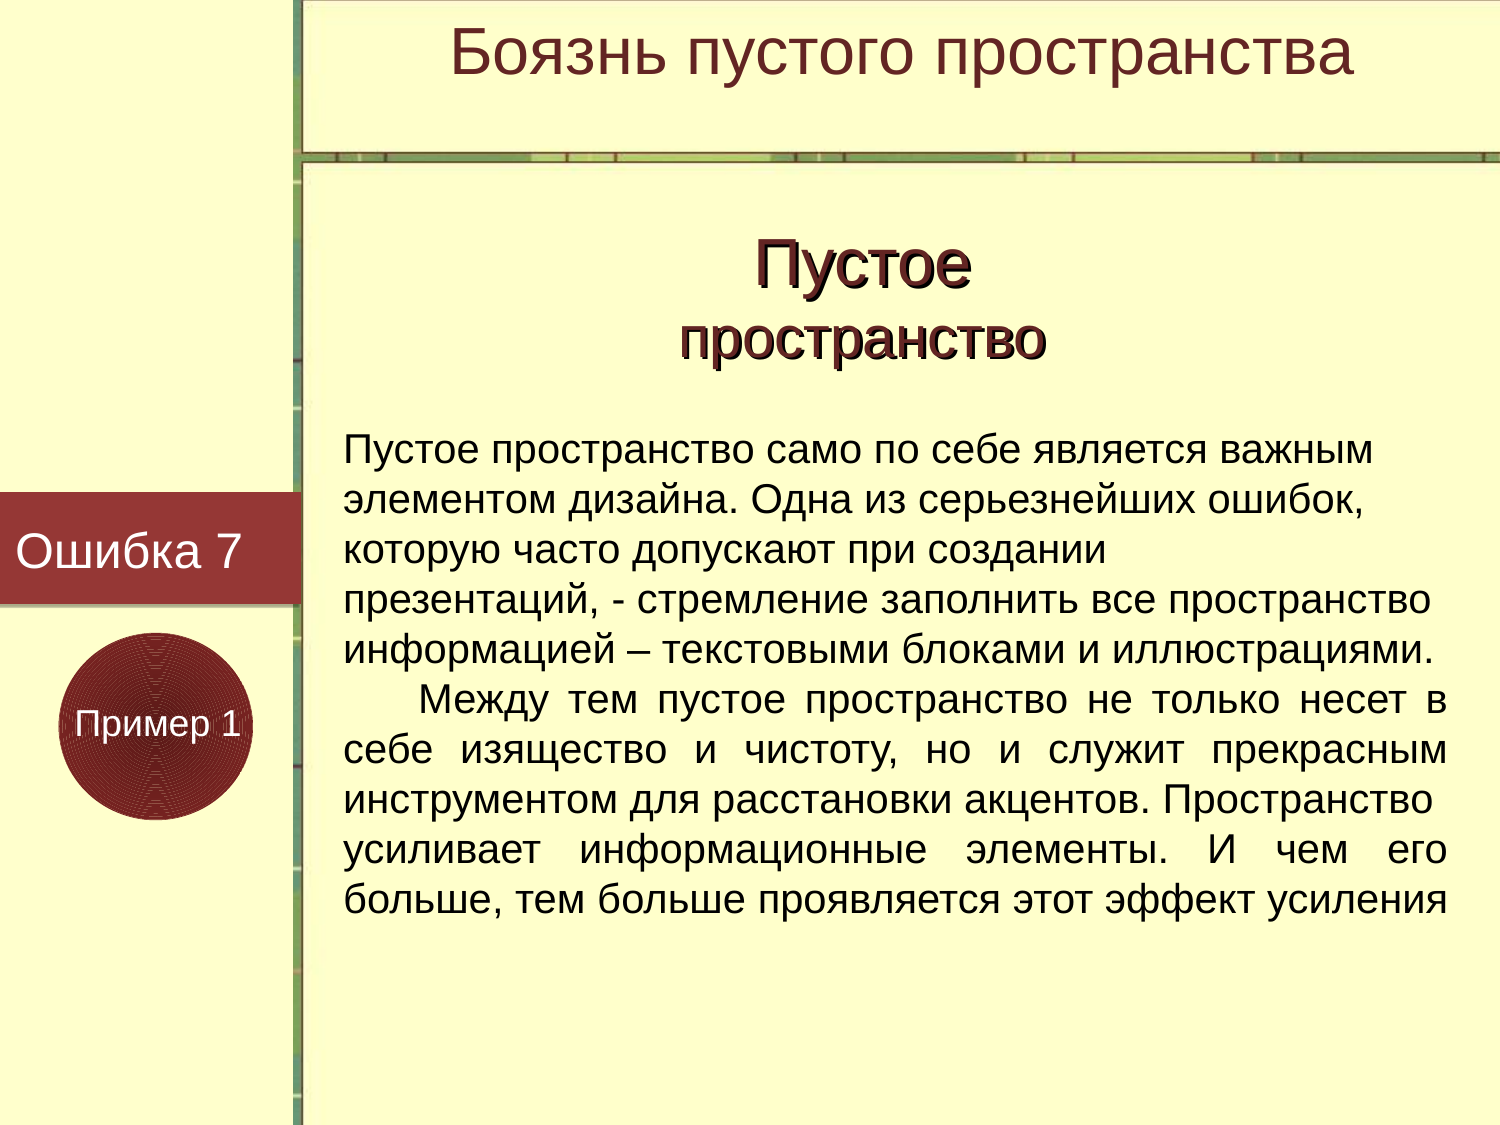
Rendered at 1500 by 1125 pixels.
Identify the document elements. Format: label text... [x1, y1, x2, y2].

text_box Боязнь пустого пространства [305, 0, 1500, 175]
text_box [0, 604, 293, 1125]
text_box Пустое пространство [656, 187, 1069, 401]
text_box Пример 1 [58, 691, 260, 753]
text_box [0, 0, 293, 492]
text_box Ошибка 7 [0, 492, 301, 604]
text_box Пустое пространство само по себе является важным элементом дизайна. Одна из серьезнейших ошибок, которую часто допускают при создании презентаций, - стремление заполнить все пространство информацией – текстовыми блоками и иллюстрациями. Между тем пустое пространство не только несет в себе изящество и чистоту, но и служит прекрасным инструментом для расстановки акцентов. Пространство усиливает информационные элементы. И чем его больше, тем больше проявляется этот эффект усиления [328, 414, 1477, 930]
